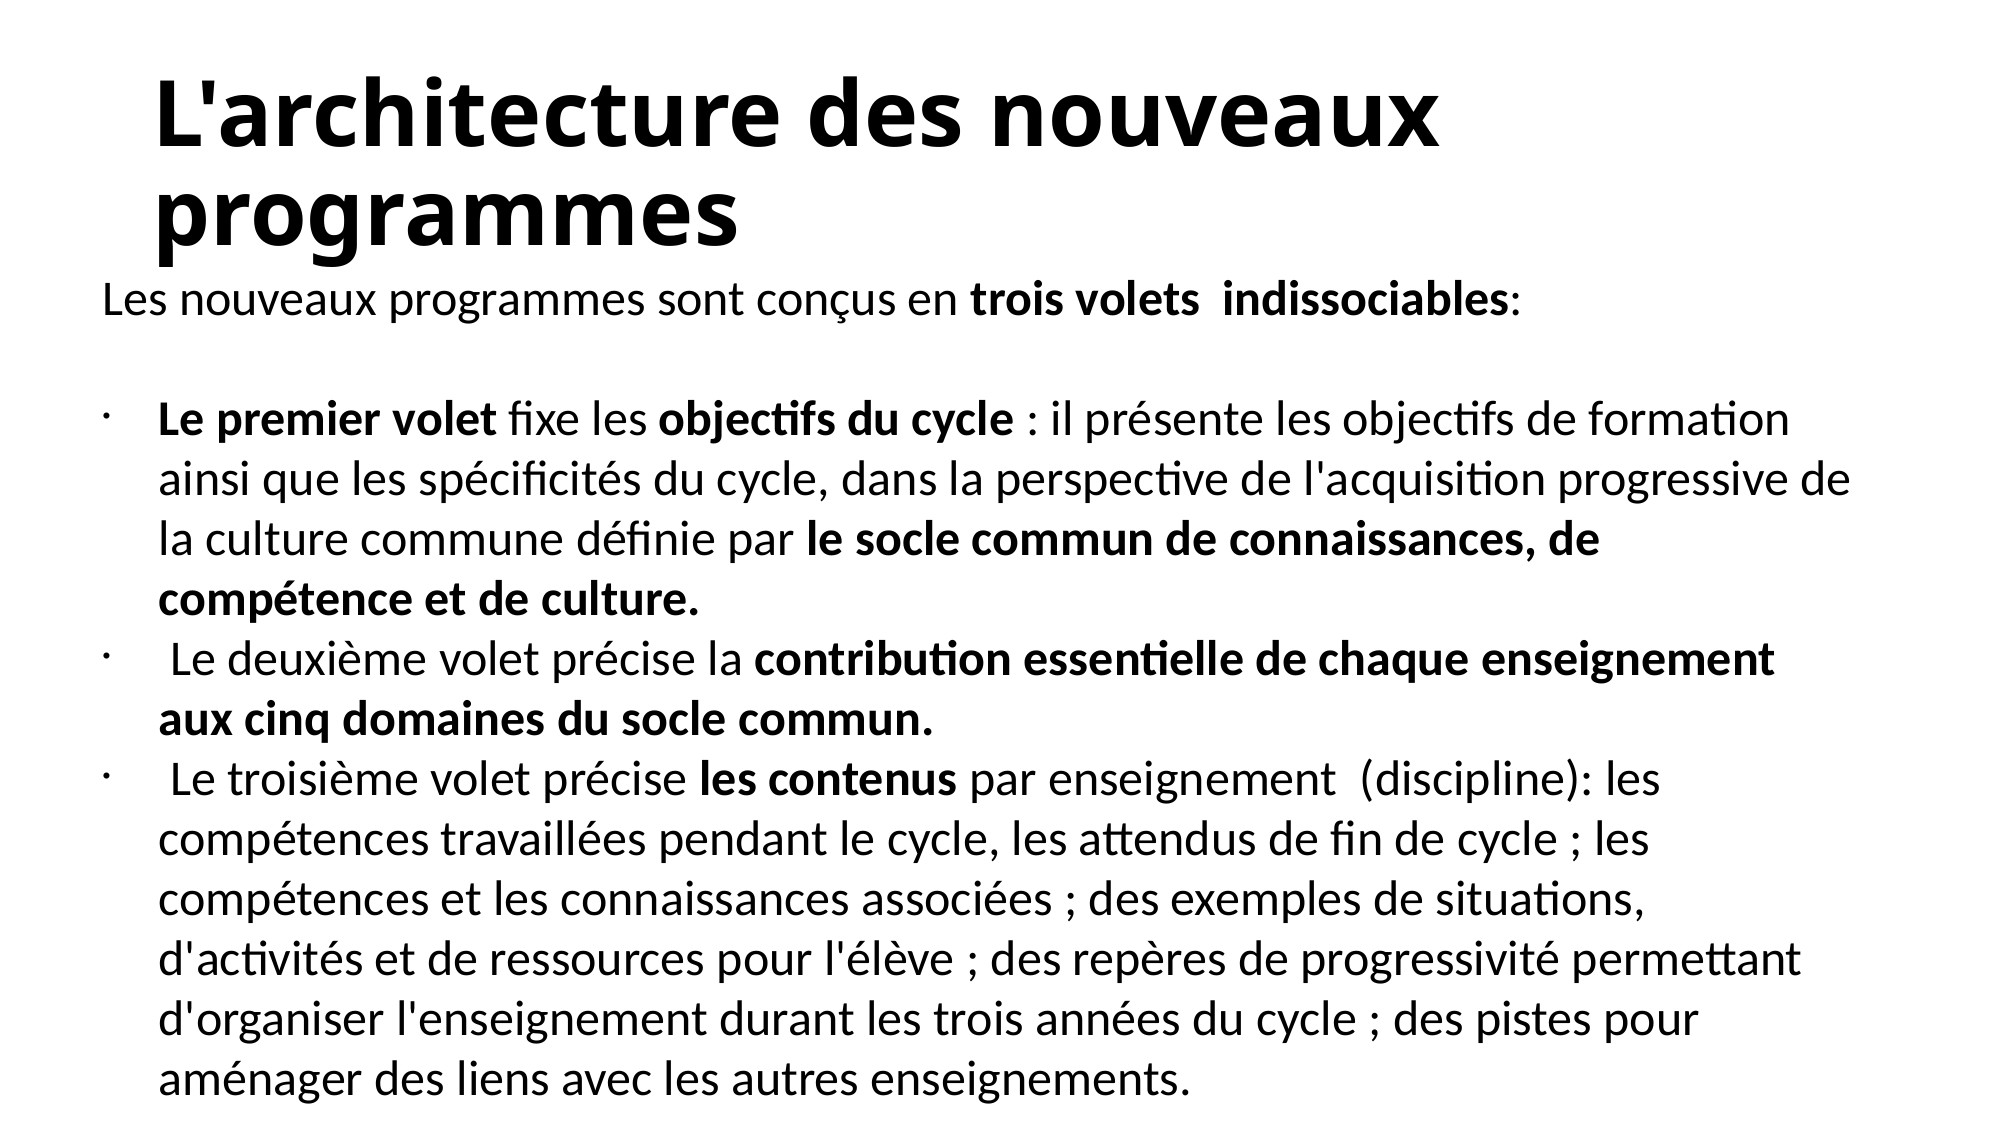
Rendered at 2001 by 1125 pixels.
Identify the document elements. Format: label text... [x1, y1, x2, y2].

text_box Les nouveaux programmes sont conçus en trois volets indissociables: Le premier volet fixe les objectifs du cycle : il présente les objectifs de formation ainsi que les spécificités du cycle, dans la perspective de l'acquisition progressive de la culture commune définie par le socle commun de connaissances, de compétence et de culture. Le deuxième volet précise la contribution essentielle de chaque enseignement aux cinq domaines du socle commun. Le troisième volet précise les contenus par enseignement (discipline): les compétences travaillées pendant le cycle, les attendus de fin de cycle ; les compétences et les connaissances associées ; des exemples de situations, d'activités et de ressources pour l'élève ; des repères de progressivité permettant d'organiser l'enseignement durant les trois années du cycle ; des pistes pour aménager des liens avec les autres enseignements. [87, 258, 1876, 1114]
title L'architecture des nouveaux programmes [137, 59, 1863, 258]
